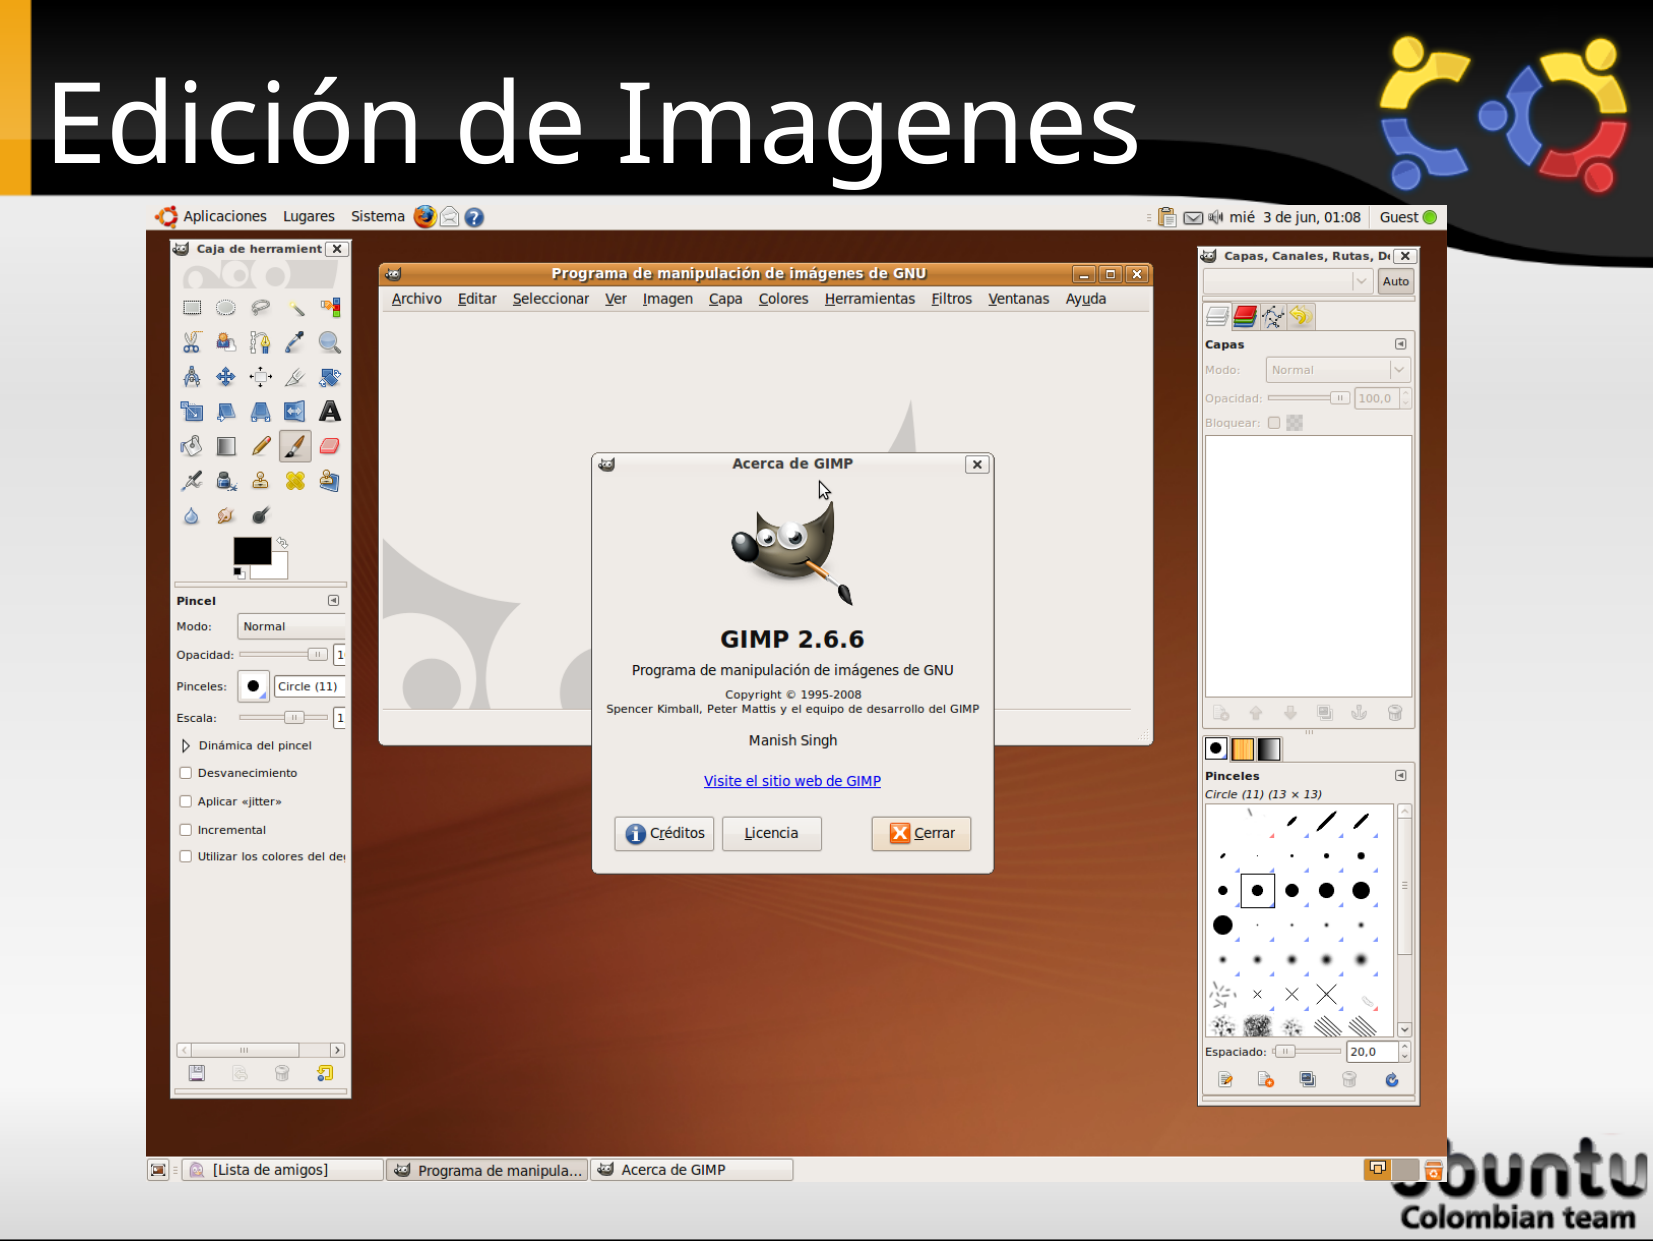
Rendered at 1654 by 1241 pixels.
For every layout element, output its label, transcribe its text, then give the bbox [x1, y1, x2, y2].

picture [0, 0, 1653, 1241]
text_box Edición de Imagenes [29, 35, 1418, 184]
